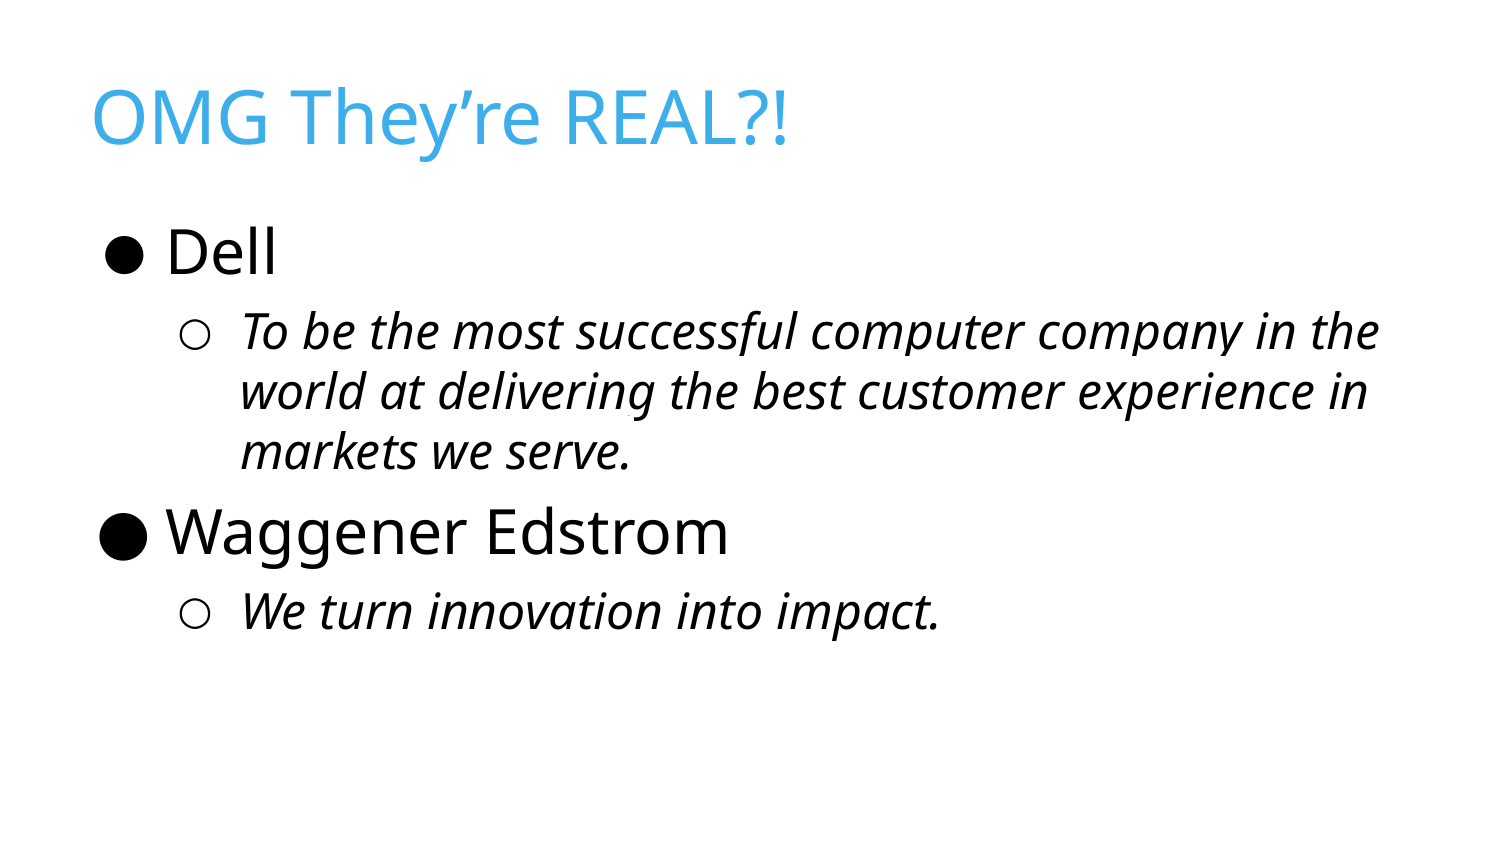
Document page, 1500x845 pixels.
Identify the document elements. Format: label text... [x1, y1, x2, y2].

title OMG They’re REAL?! [75, 33, 1425, 175]
list Dell To be the most successful computer company in the world at delivering the best customer experience in markets we serve. Waggener Edstrom We turn innovation into impact. [75, 197, 1425, 809]
